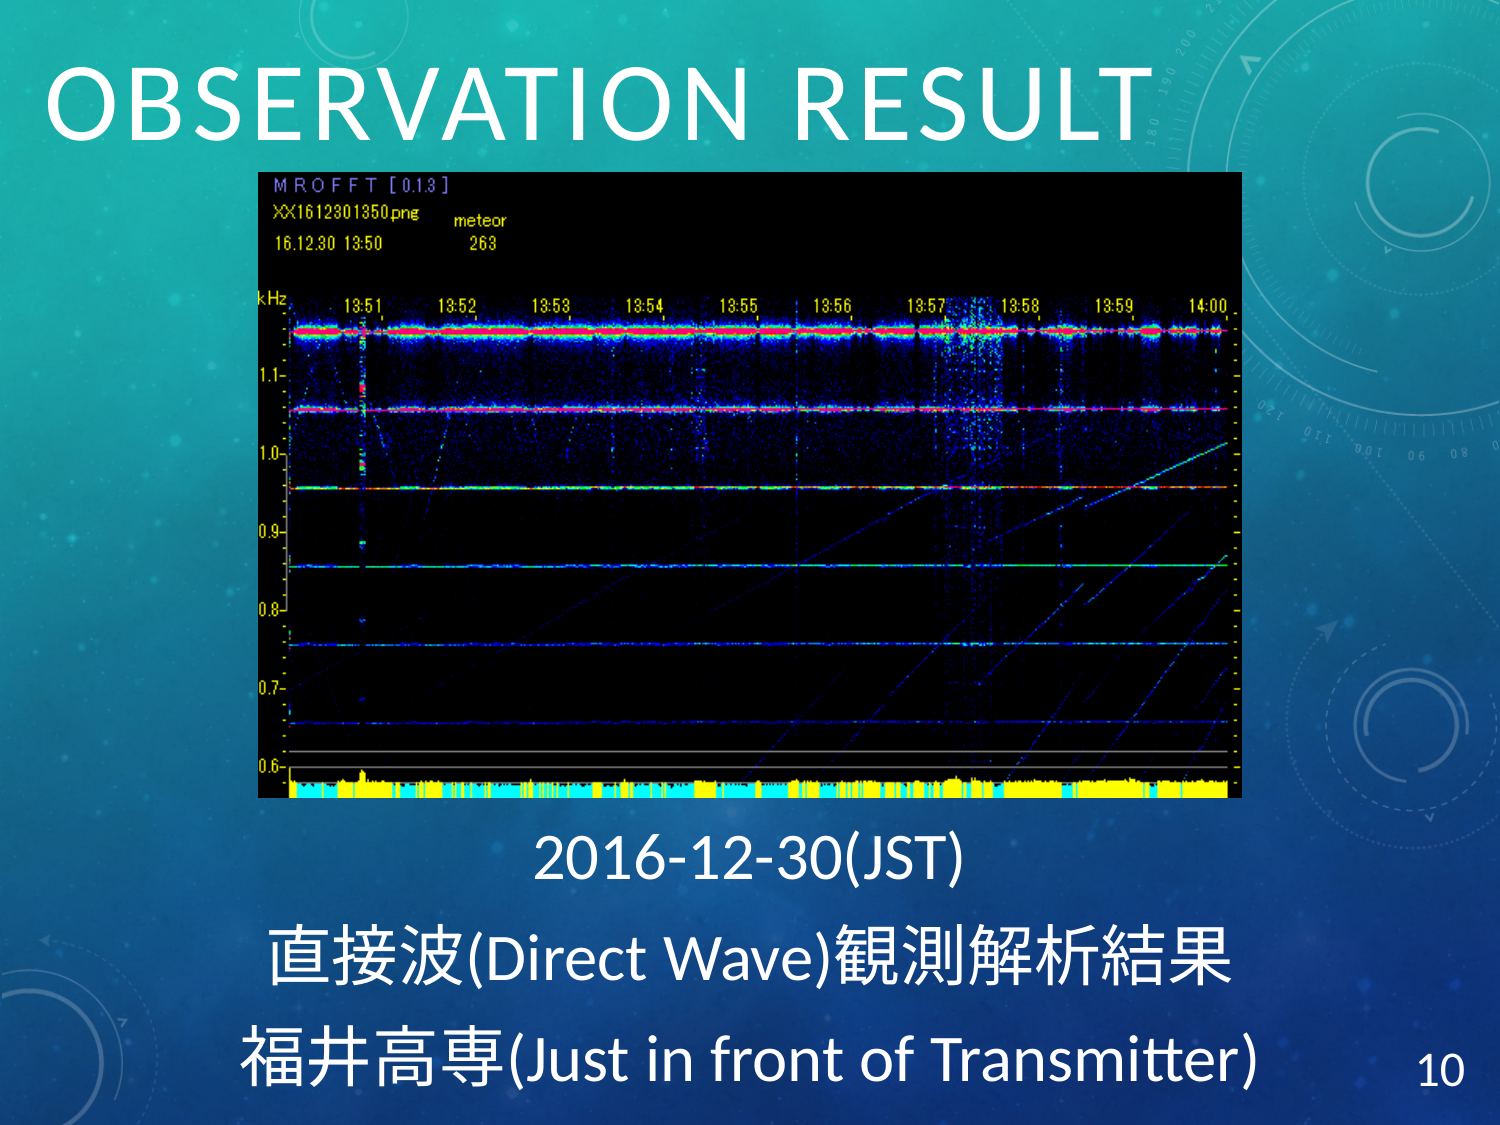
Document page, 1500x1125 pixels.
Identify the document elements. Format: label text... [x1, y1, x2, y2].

slide_number <番号> [1364, 1035, 1480, 1097]
list 2016-12-30(JST) 直接波(Direct Wave)観測解析結果 福井高専(Just in front of Transmitter) [197, 810, 1302, 1097]
picture [0, 0, 1500, 1125]
title Observation result [29, 19, 1305, 173]
